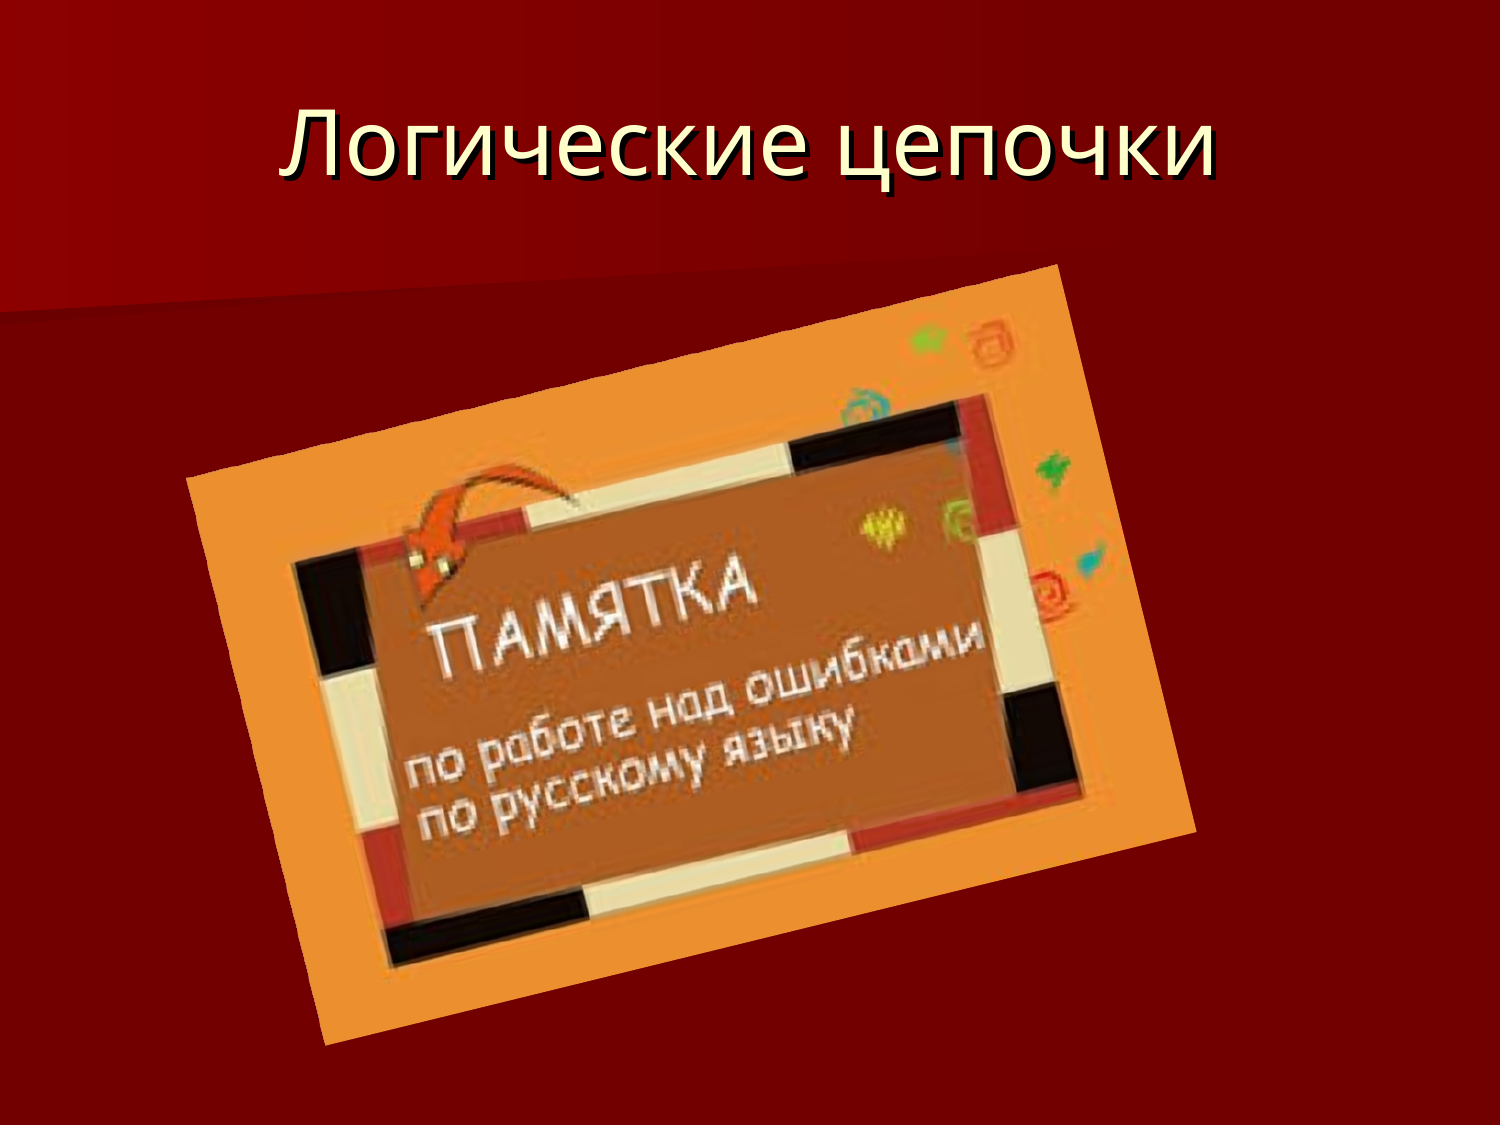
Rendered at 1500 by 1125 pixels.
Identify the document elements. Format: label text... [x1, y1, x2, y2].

picture [185, 263, 1197, 1046]
title Логические цепочки [75, 45, 1426, 233]
